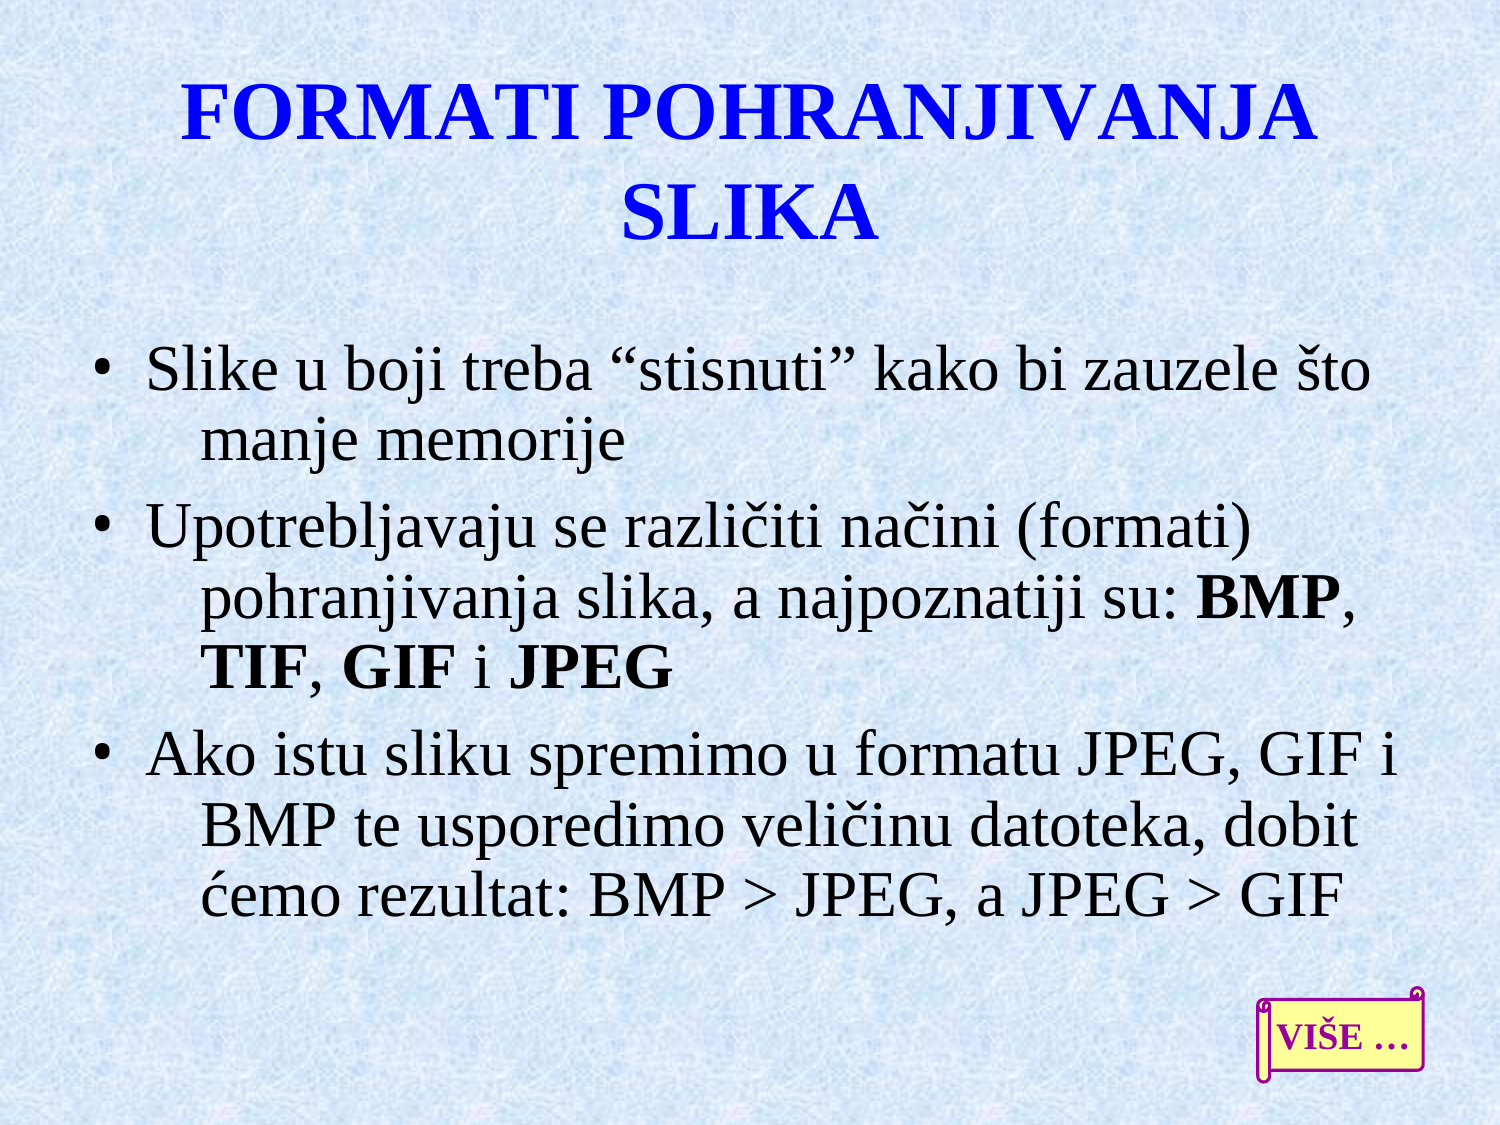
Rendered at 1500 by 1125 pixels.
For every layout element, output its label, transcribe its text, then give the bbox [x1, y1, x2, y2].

title FORMATI POHRANJIVANJA SLIKA [75, 45, 1426, 268]
list Slike u boji treba “stisnuti” kako bi zauzele što manje memorije Upotrebljavaju se različiti načini (formati) pohranjivanja slika, a najpoznatiji su: BMP, TIF, GIF i JPEG Ako istu sliku spremimo u formatu JPEG, GIF i BMP te usporedimo veličinu datoteka, dobit ćemo rezultat: BMP > JPEG, a JPEG > GIF [75, 326, 1426, 1005]
text_box VIŠE … [1257, 987, 1424, 1083]
